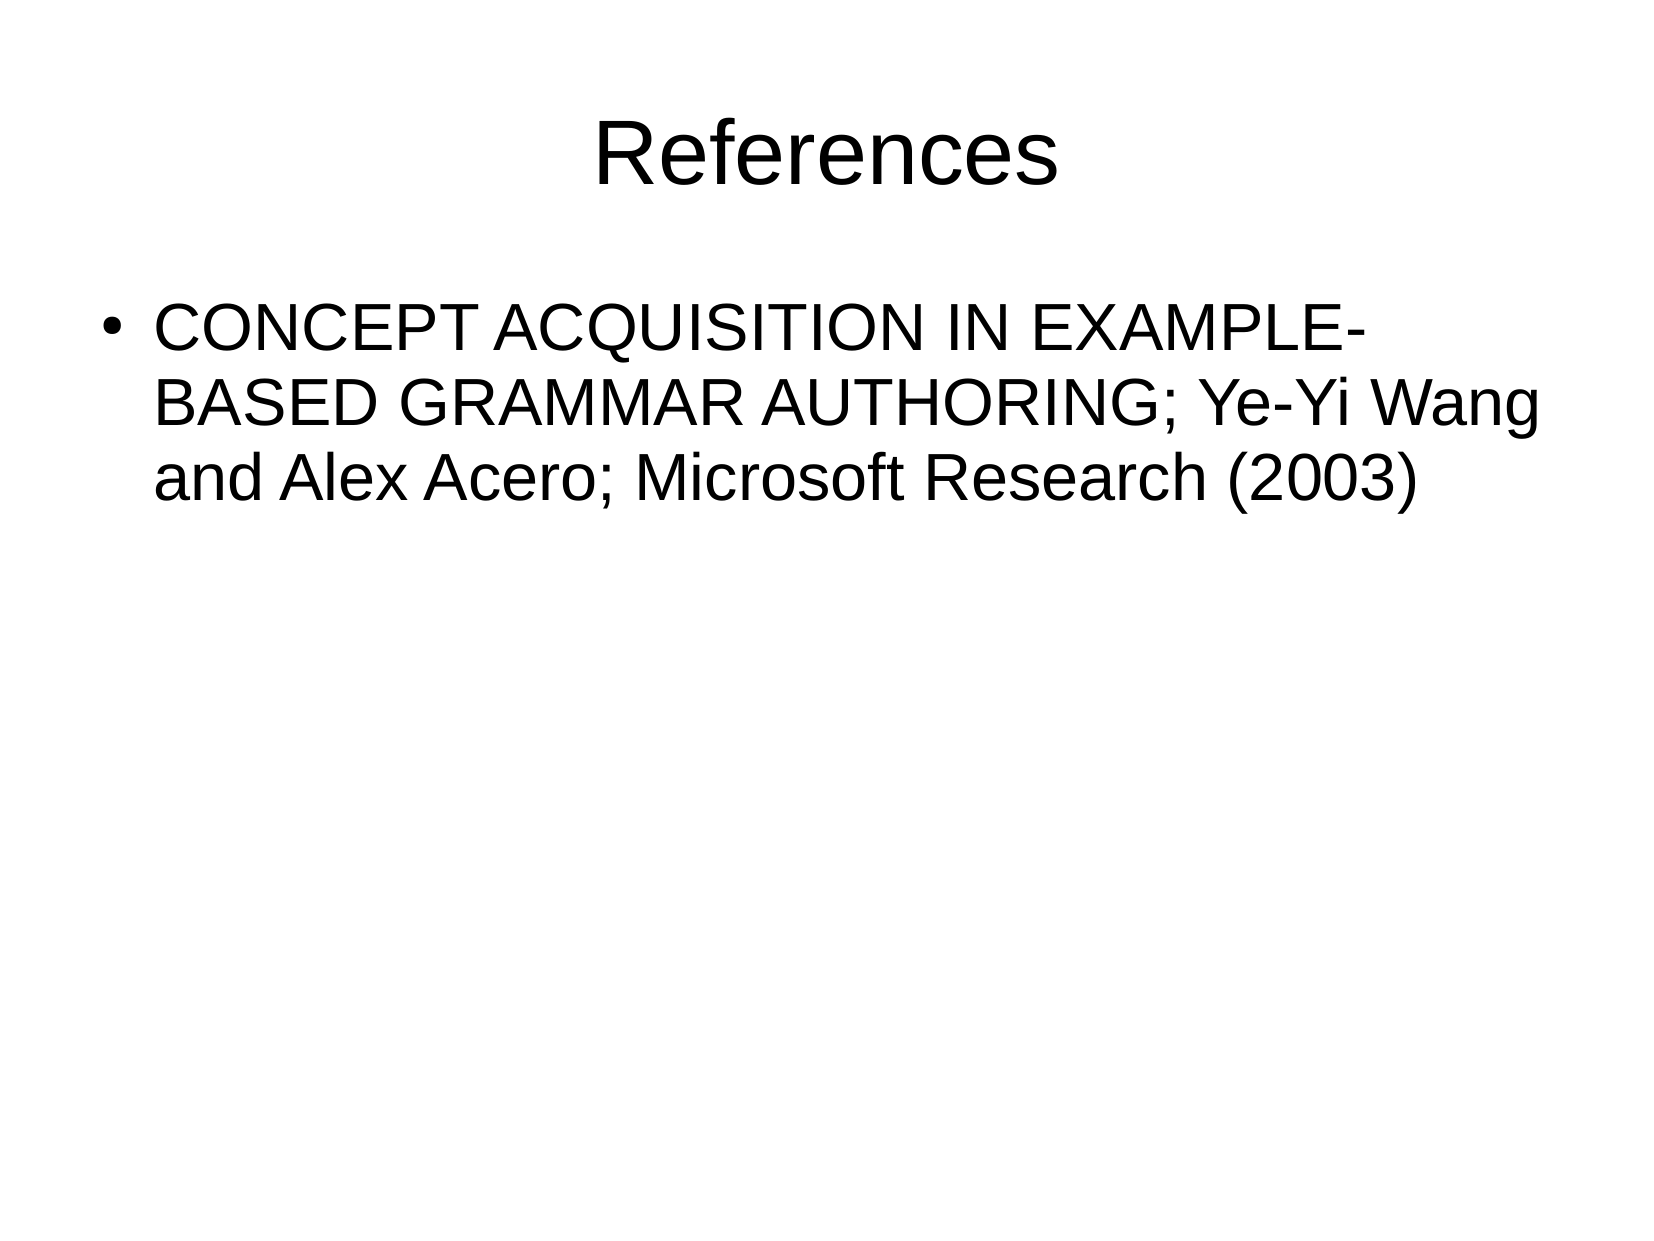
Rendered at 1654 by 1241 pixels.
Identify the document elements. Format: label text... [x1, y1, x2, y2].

list CONCEPT ACQUISITION IN EXAMPLE-BASED GRAMMAR AUTHORING; Ye-Yi Wang and Alex Acero; Microsoft Research (2003) [82, 290, 1571, 1109]
title References [82, 56, 1571, 250]
